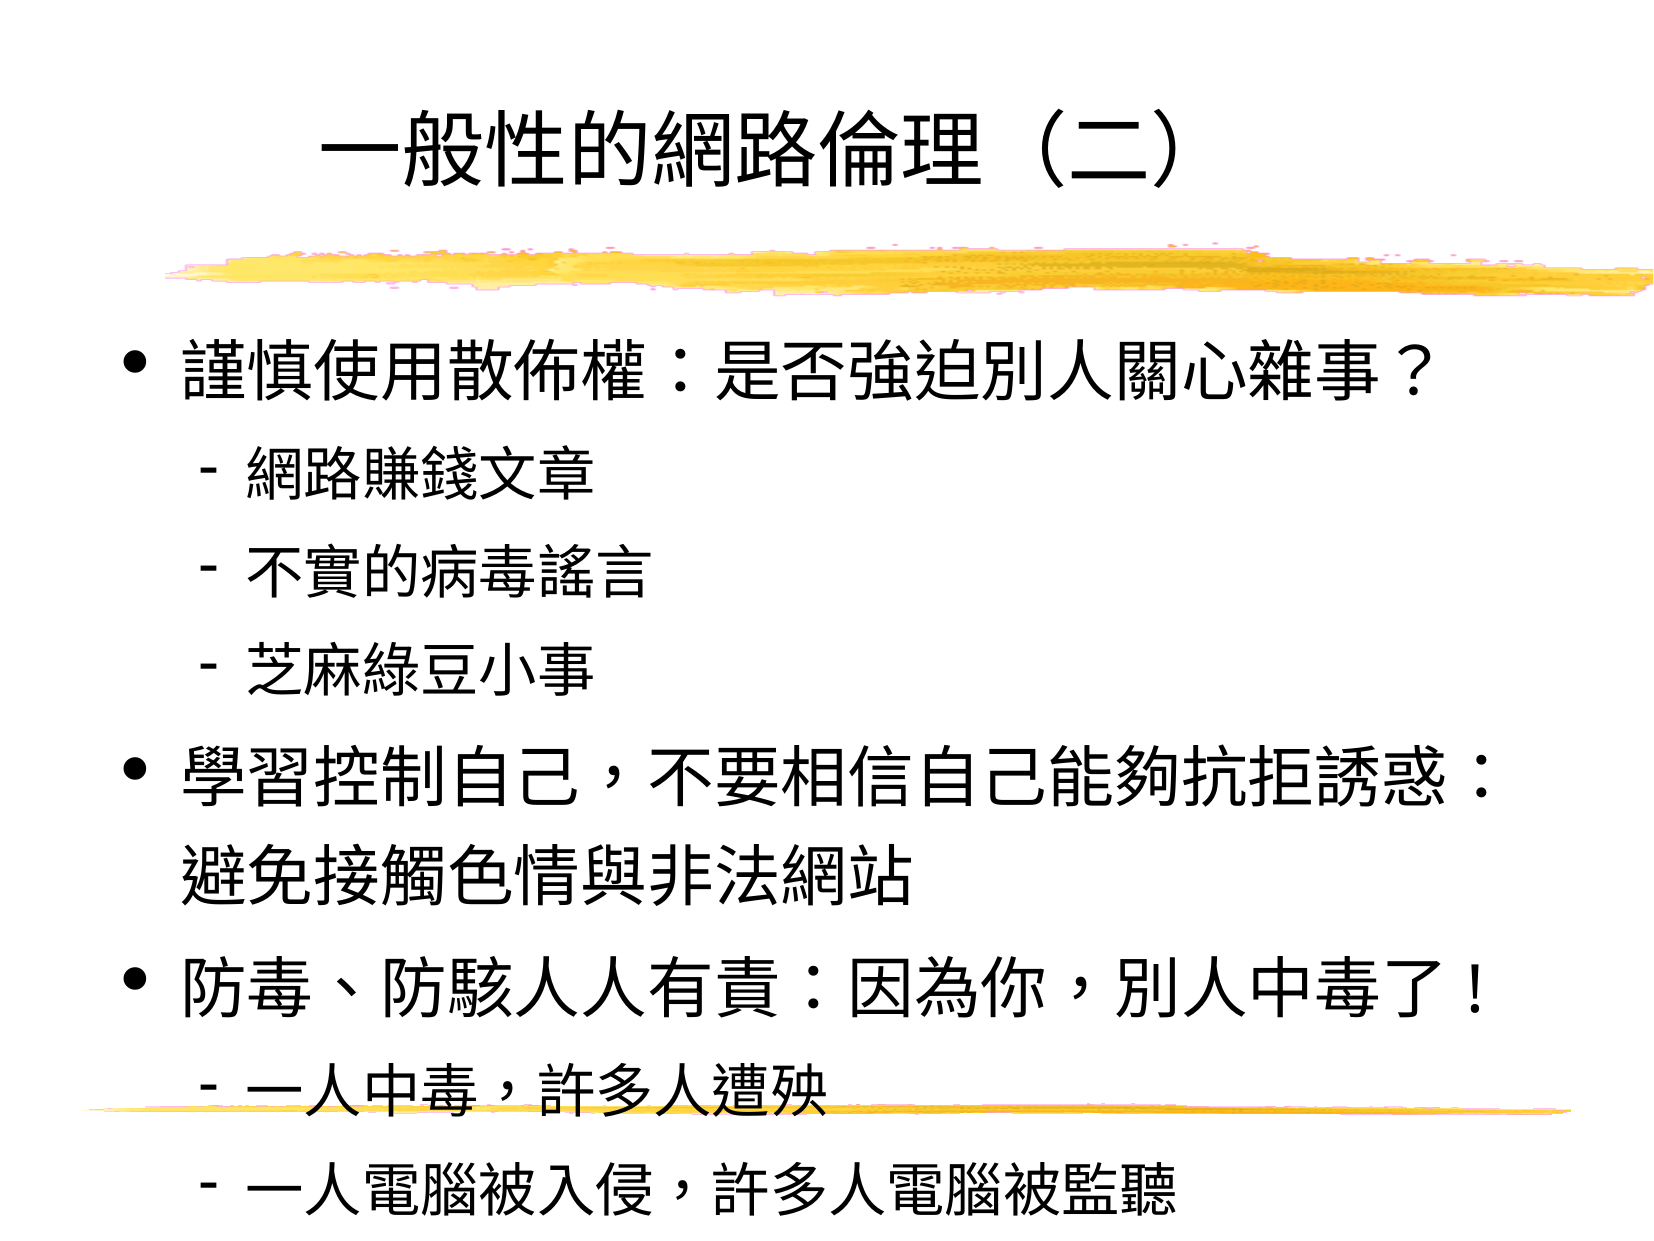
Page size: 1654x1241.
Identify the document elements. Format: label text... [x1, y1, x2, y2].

title 一般性的網路倫理（二） [73, 39, 1479, 249]
picture [165, 237, 1654, 308]
list 謹慎使用散佈權：是否強迫別人關心雜事？ 網路賺錢文章 不實的病毒謠言 芝麻綠豆小事 學習控制自己，不要相信自己能夠抗拒誘惑：避免接觸色情與非法網站 防毒、防駭人人有責：因為你，別人中毒了! 一人中毒，許多人遭殃 一人電腦被入侵，許多人電腦被監聽 一人中毒，全組織網路斷線（紅色警戒） [124, 316, 1530, 1212]
picture [82, 1102, 124, 1117]
picture [1530, 1102, 1571, 1117]
